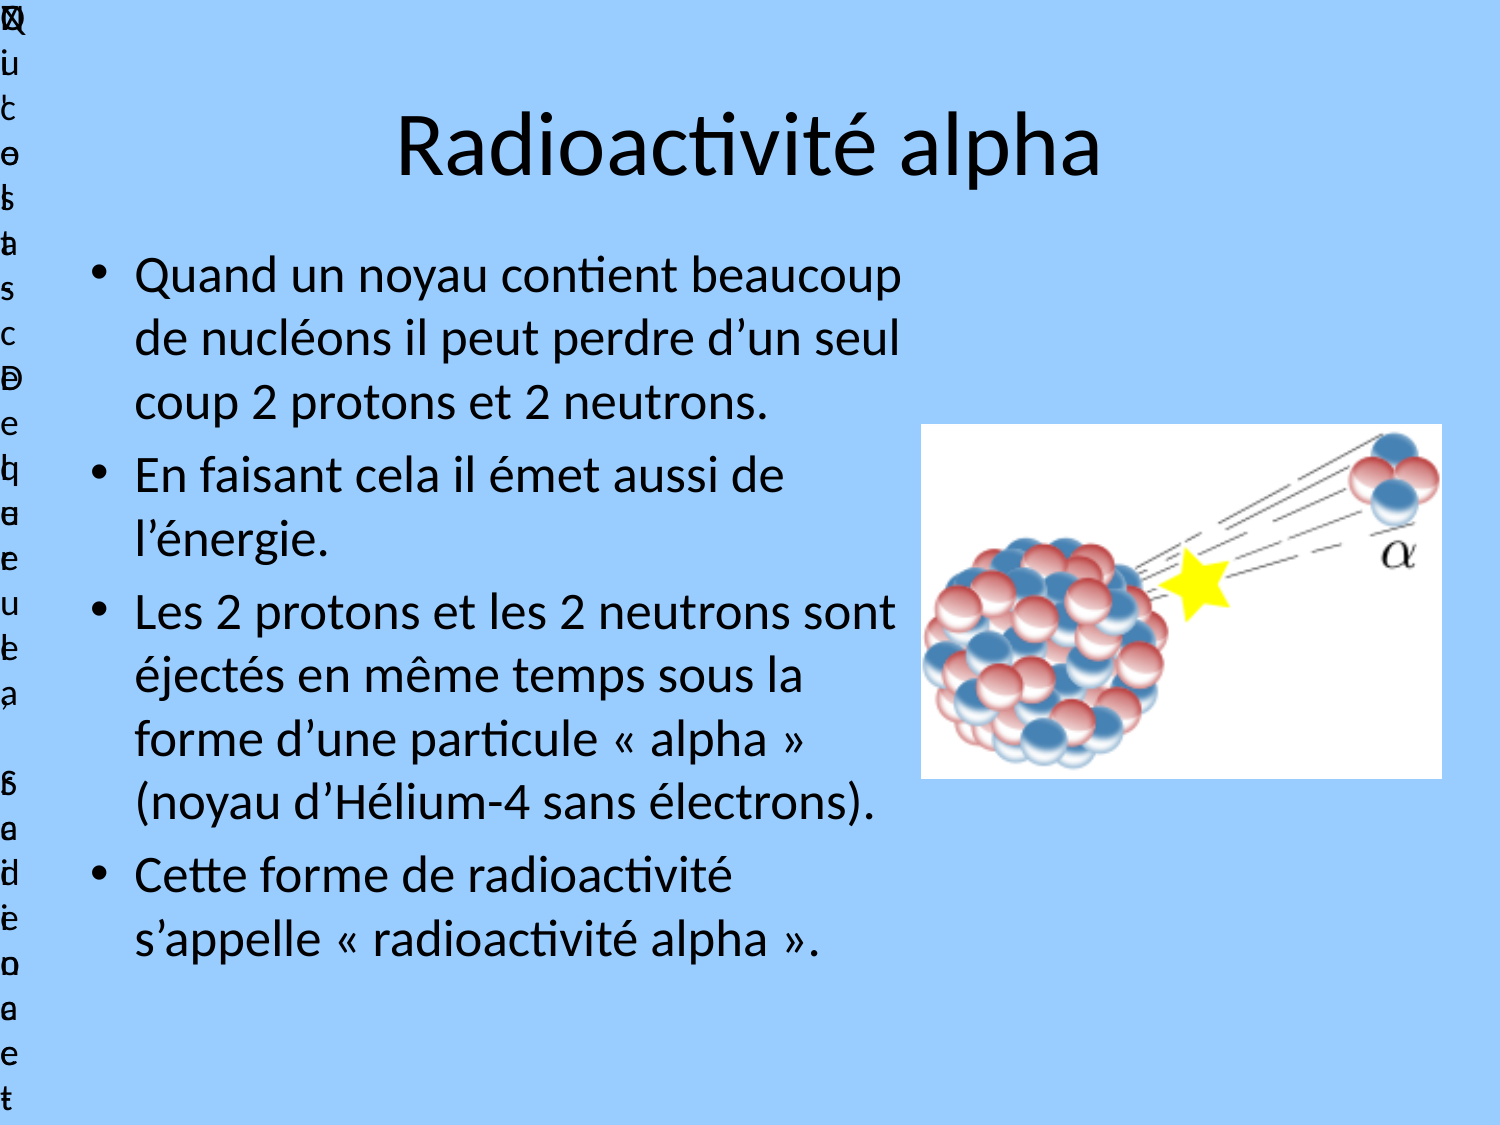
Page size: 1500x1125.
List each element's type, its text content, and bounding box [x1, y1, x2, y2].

title Radioactivité alpha [75, 45, 1425, 233]
picture [921, 424, 1442, 779]
list Quand un noyau contient beaucoup de nucléons il peut perdre d’un seul coup 2 protons et 2 neutrons. En faisant cela il émet aussi de l’énergie. Les 2 protons et les 2 neutrons sont éjectés en même temps sous la forme d’une particule « alpha » (noyau d’Hélium-4 sans électrons). Cette forme de radioactivité s’appelle « radioactivité alpha ». [75, 232, 922, 1005]
